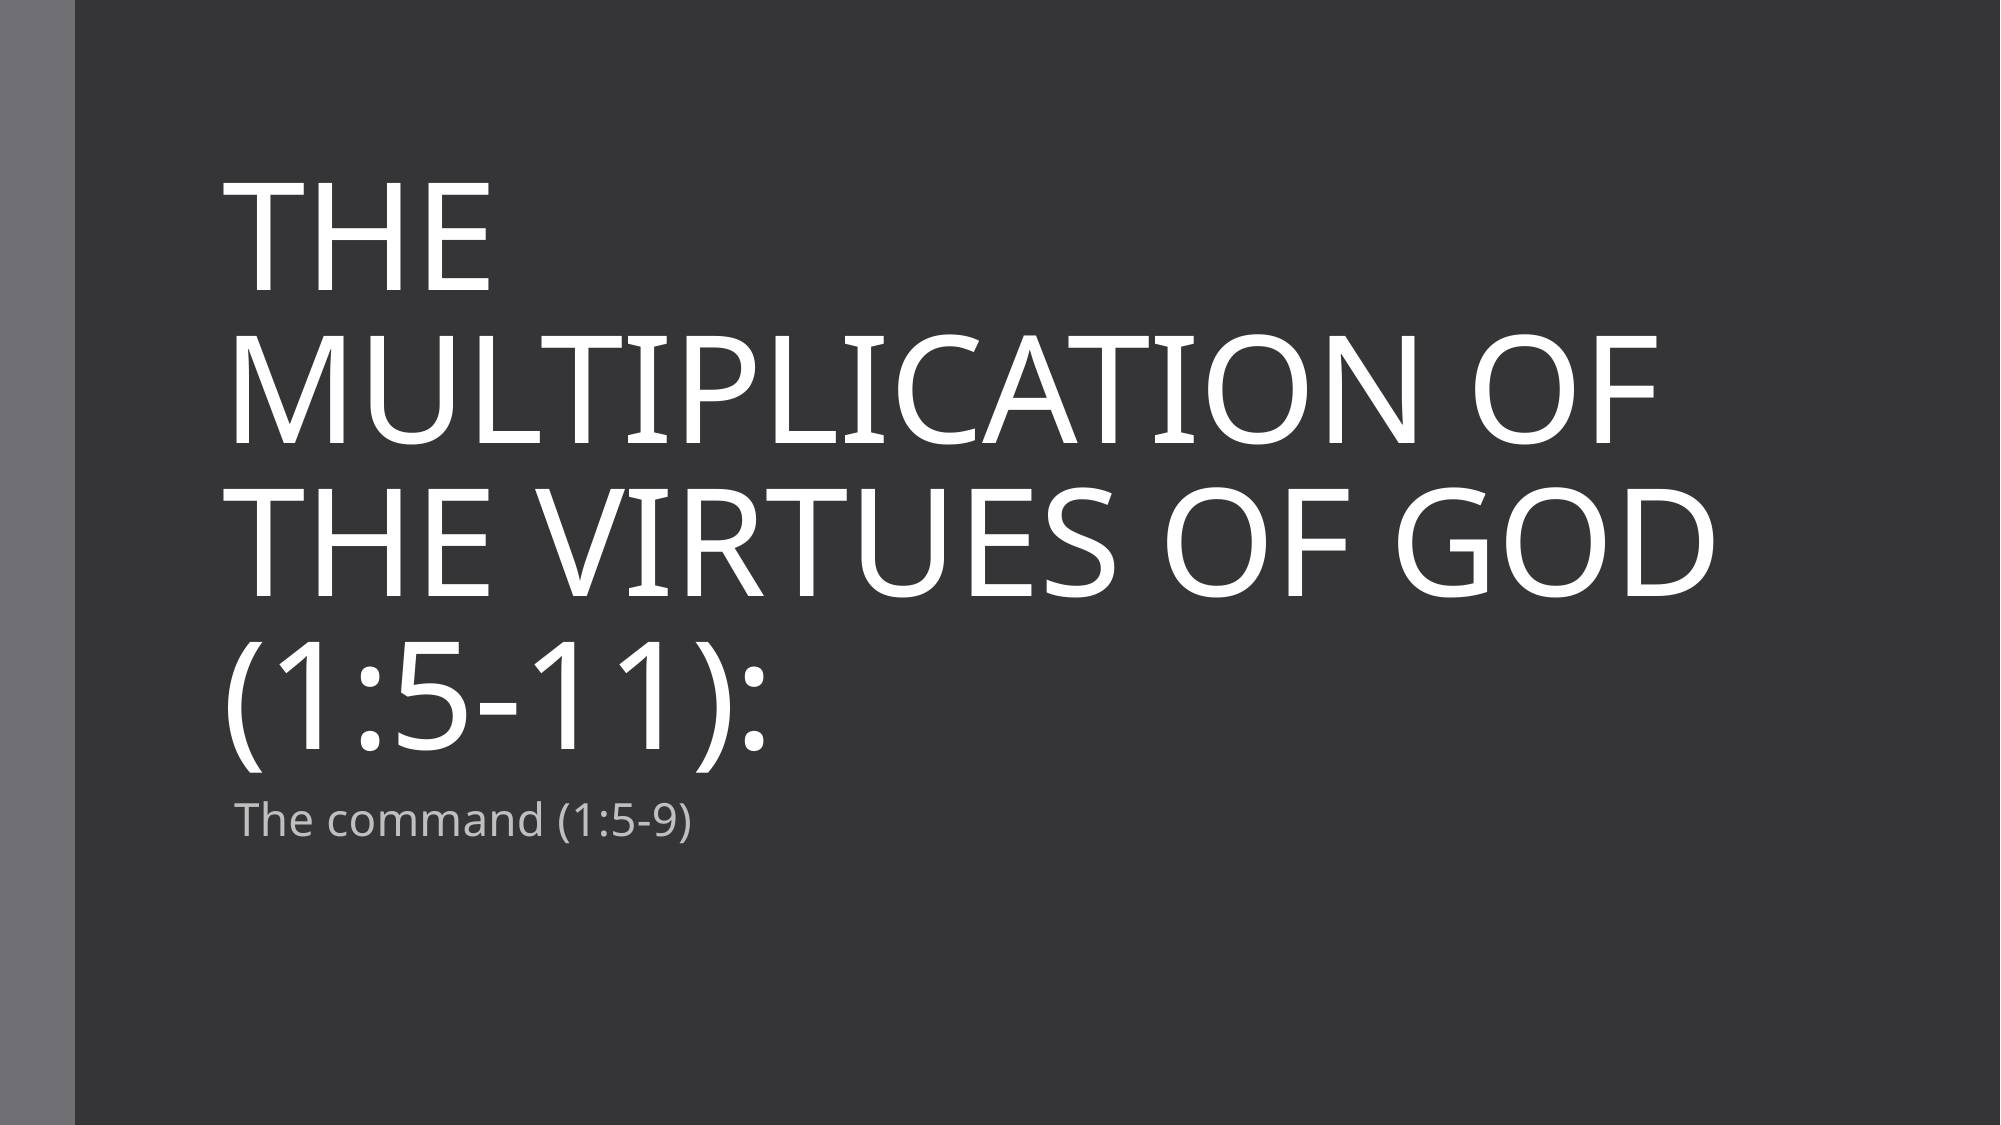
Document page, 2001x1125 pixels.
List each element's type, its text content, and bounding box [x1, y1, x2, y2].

subtitle The command (1:5-9) [206, 787, 1752, 1066]
title THE MULTIPLICATION OF THE VIRTUES OF GOD (1:5-11): [206, 124, 1752, 787]
